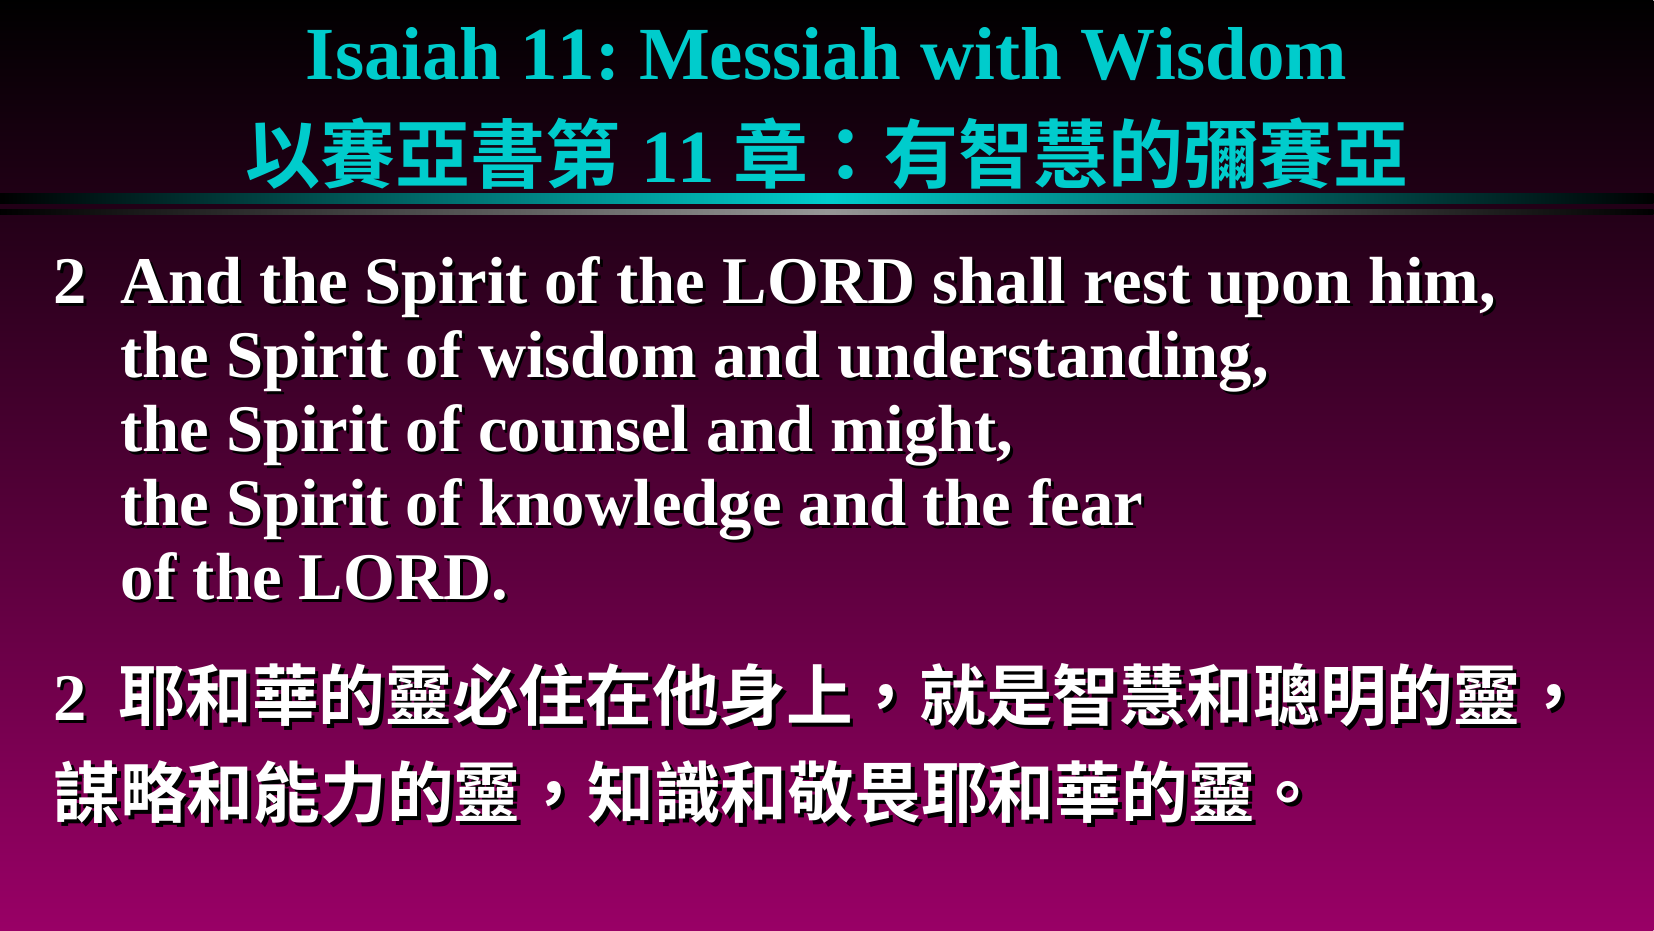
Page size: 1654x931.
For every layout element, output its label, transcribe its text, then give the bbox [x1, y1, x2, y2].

title Isaiah 11: Messiah with Wisdom 以賽亞書第11章：有智慧的彌賽亞 [117, 12, 1537, 205]
text_box 2 And the Spirit of the Lord shall rest upon him, the Spirit of wisdom and understanding, the Spirit of counsel and might, the Spirit of knowledge and the fear of the Lord. 2 耶和華的靈必住在他身上，就是智慧和聰明的靈， 謀略和能力的靈，知識和敬畏耶和華的靈。 [38, 236, 1615, 890]
